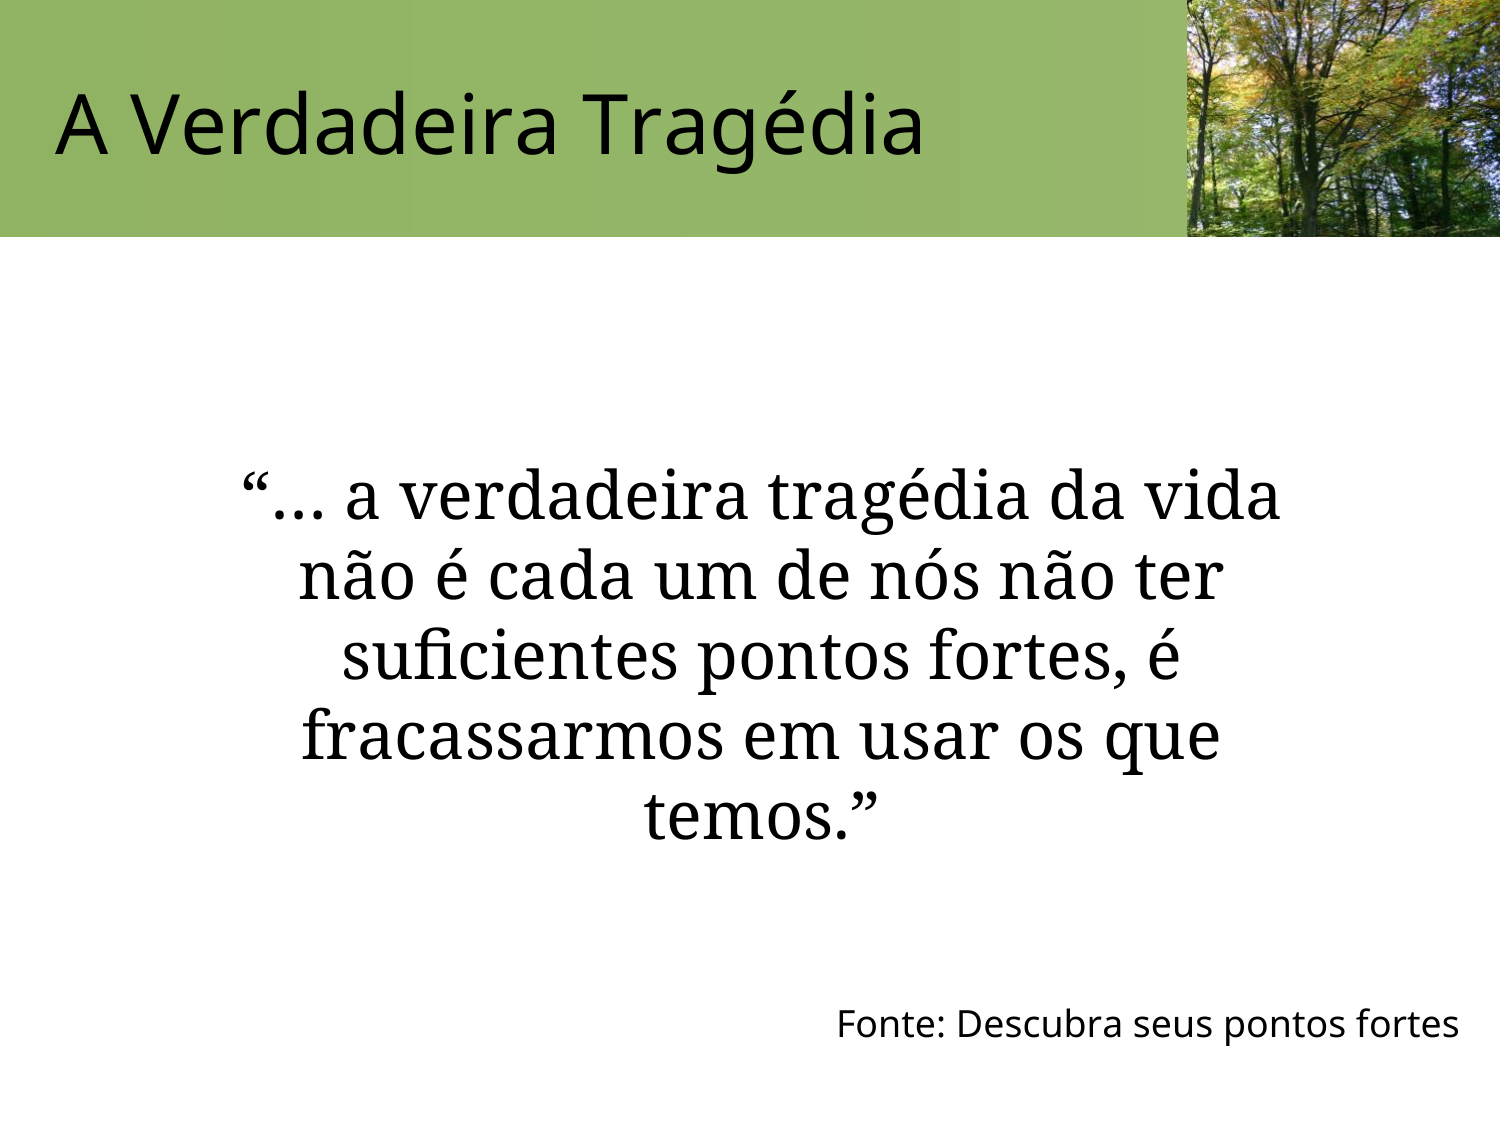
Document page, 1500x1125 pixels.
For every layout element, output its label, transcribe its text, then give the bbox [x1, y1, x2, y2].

picture [1187, 0, 1500, 237]
subtitle “… a verdadeira tragédia da vida não é cada um de nós não ter suficientes pontos fortes, é fracassarmos em usar os que temos.” [200, 302, 1324, 1004]
title A Verdadeira Tragédia [41, 45, 1164, 197]
text_box Fonte: Descubra seus pontos fortes [821, 992, 1441, 1052]
